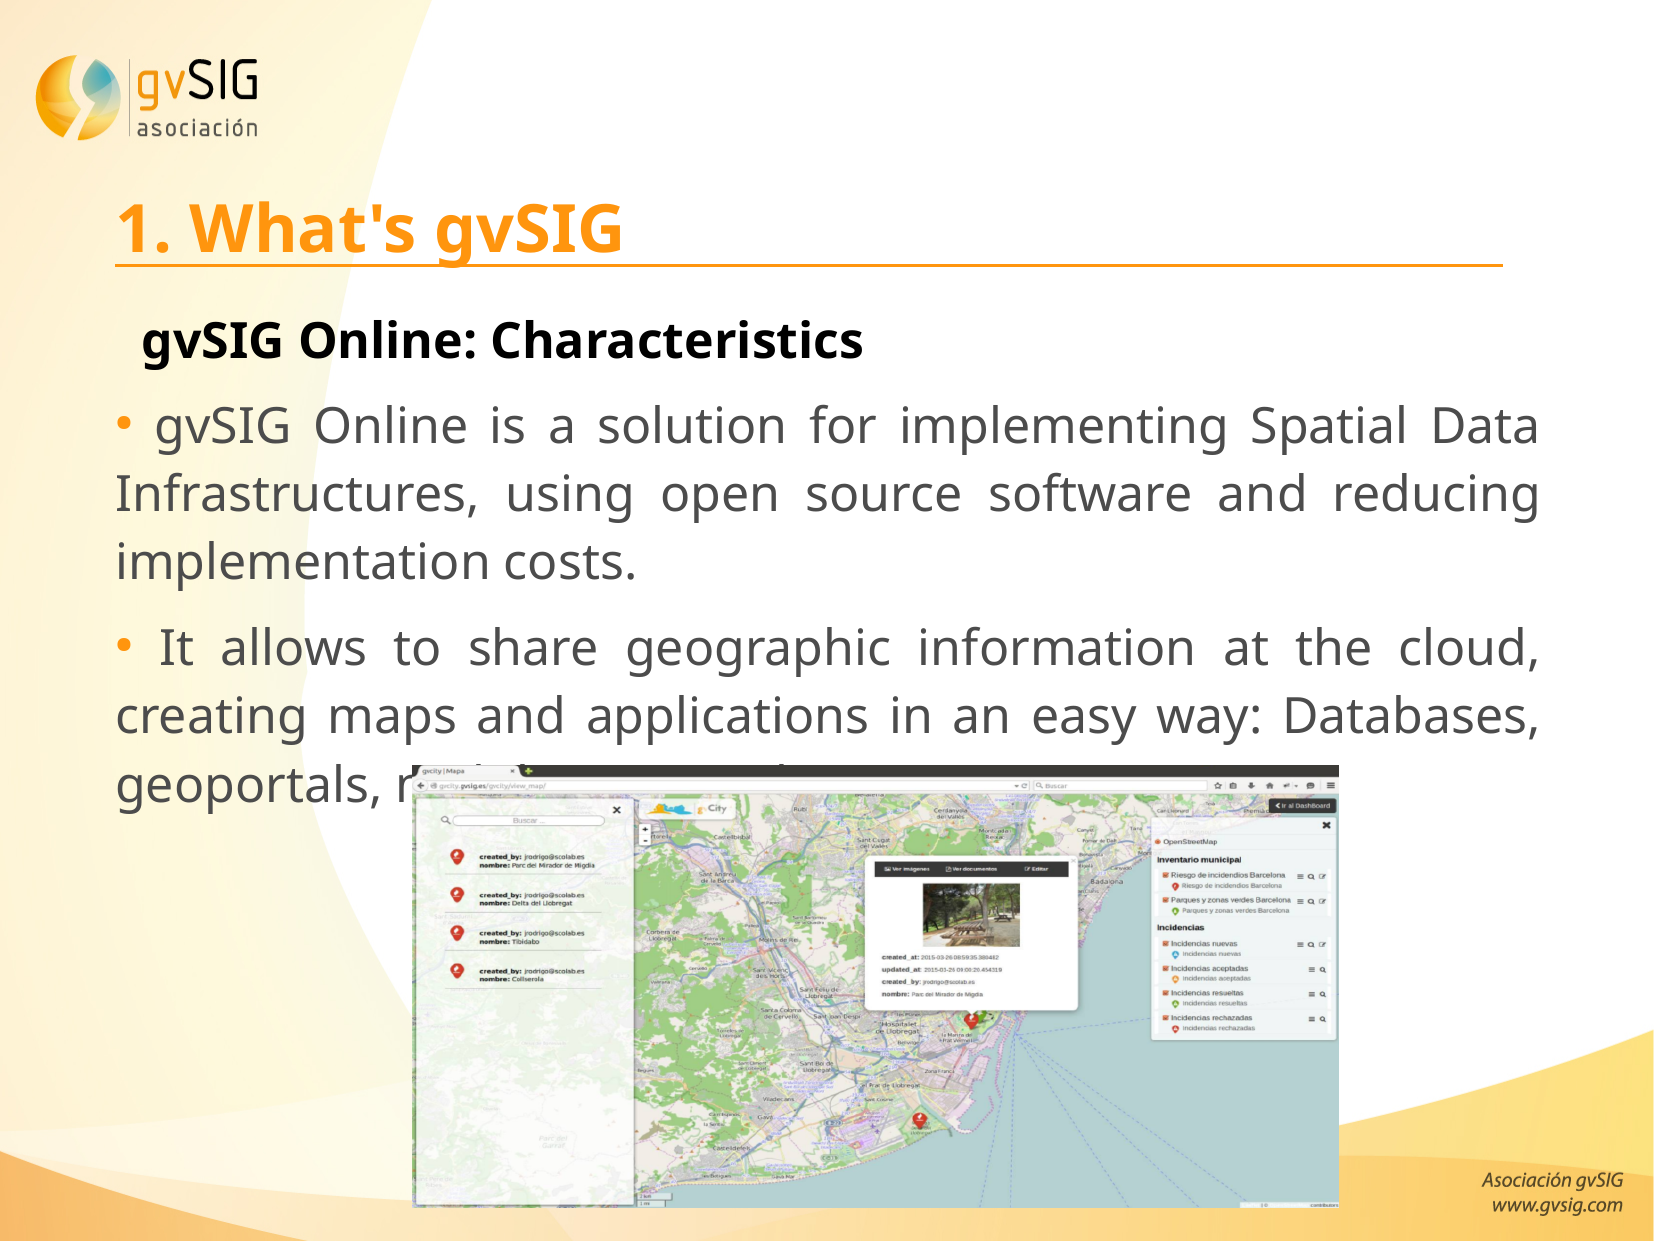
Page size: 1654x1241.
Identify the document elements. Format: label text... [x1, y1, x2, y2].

picture [0, 0, 1654, 1241]
title 1. What's gvSIG [115, 177, 1604, 276]
title gvSIG Online: Characteristics [141, 260, 1438, 382]
text_box gvSIG Online is a solution for implementing Spatial Data Infrastructures, using open source software and reducing implementation costs. It allows to share geographic information at the cloud, creating maps and applications in an easy way: Databases, geoportals, mobile app, Desktop GIS… [100, 382, 1557, 767]
